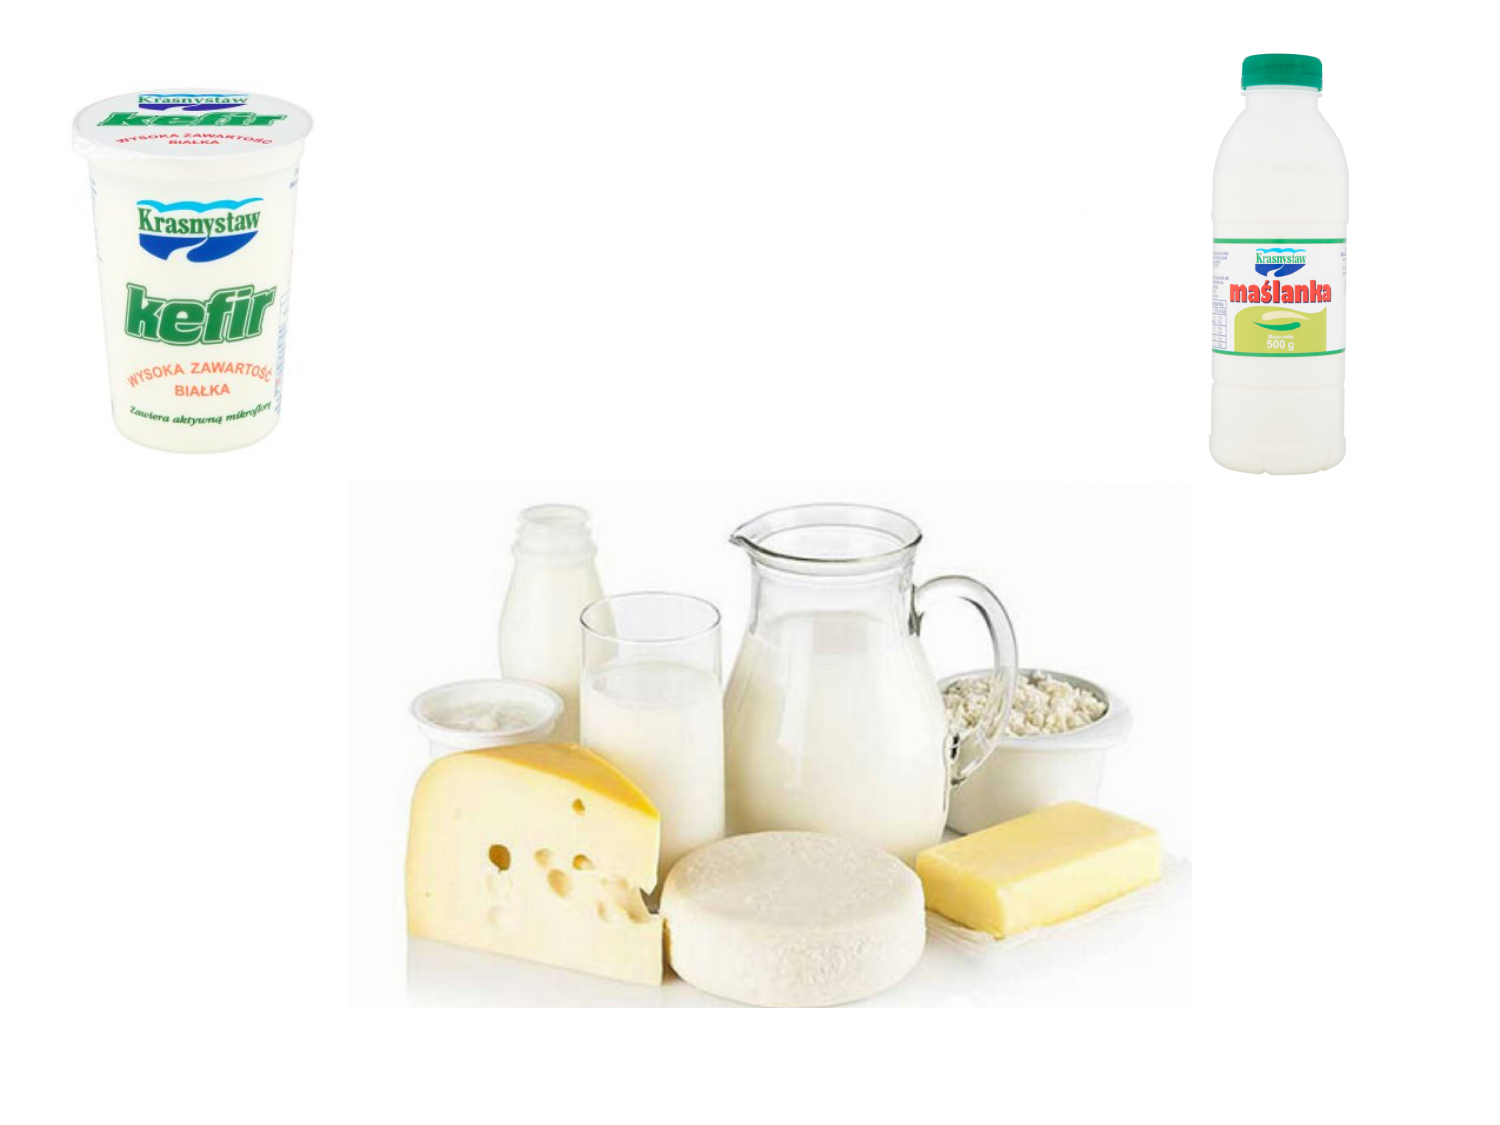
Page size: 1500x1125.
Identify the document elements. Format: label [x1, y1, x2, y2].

picture [0, 78, 386, 464]
picture [348, 42, 1500, 1008]
